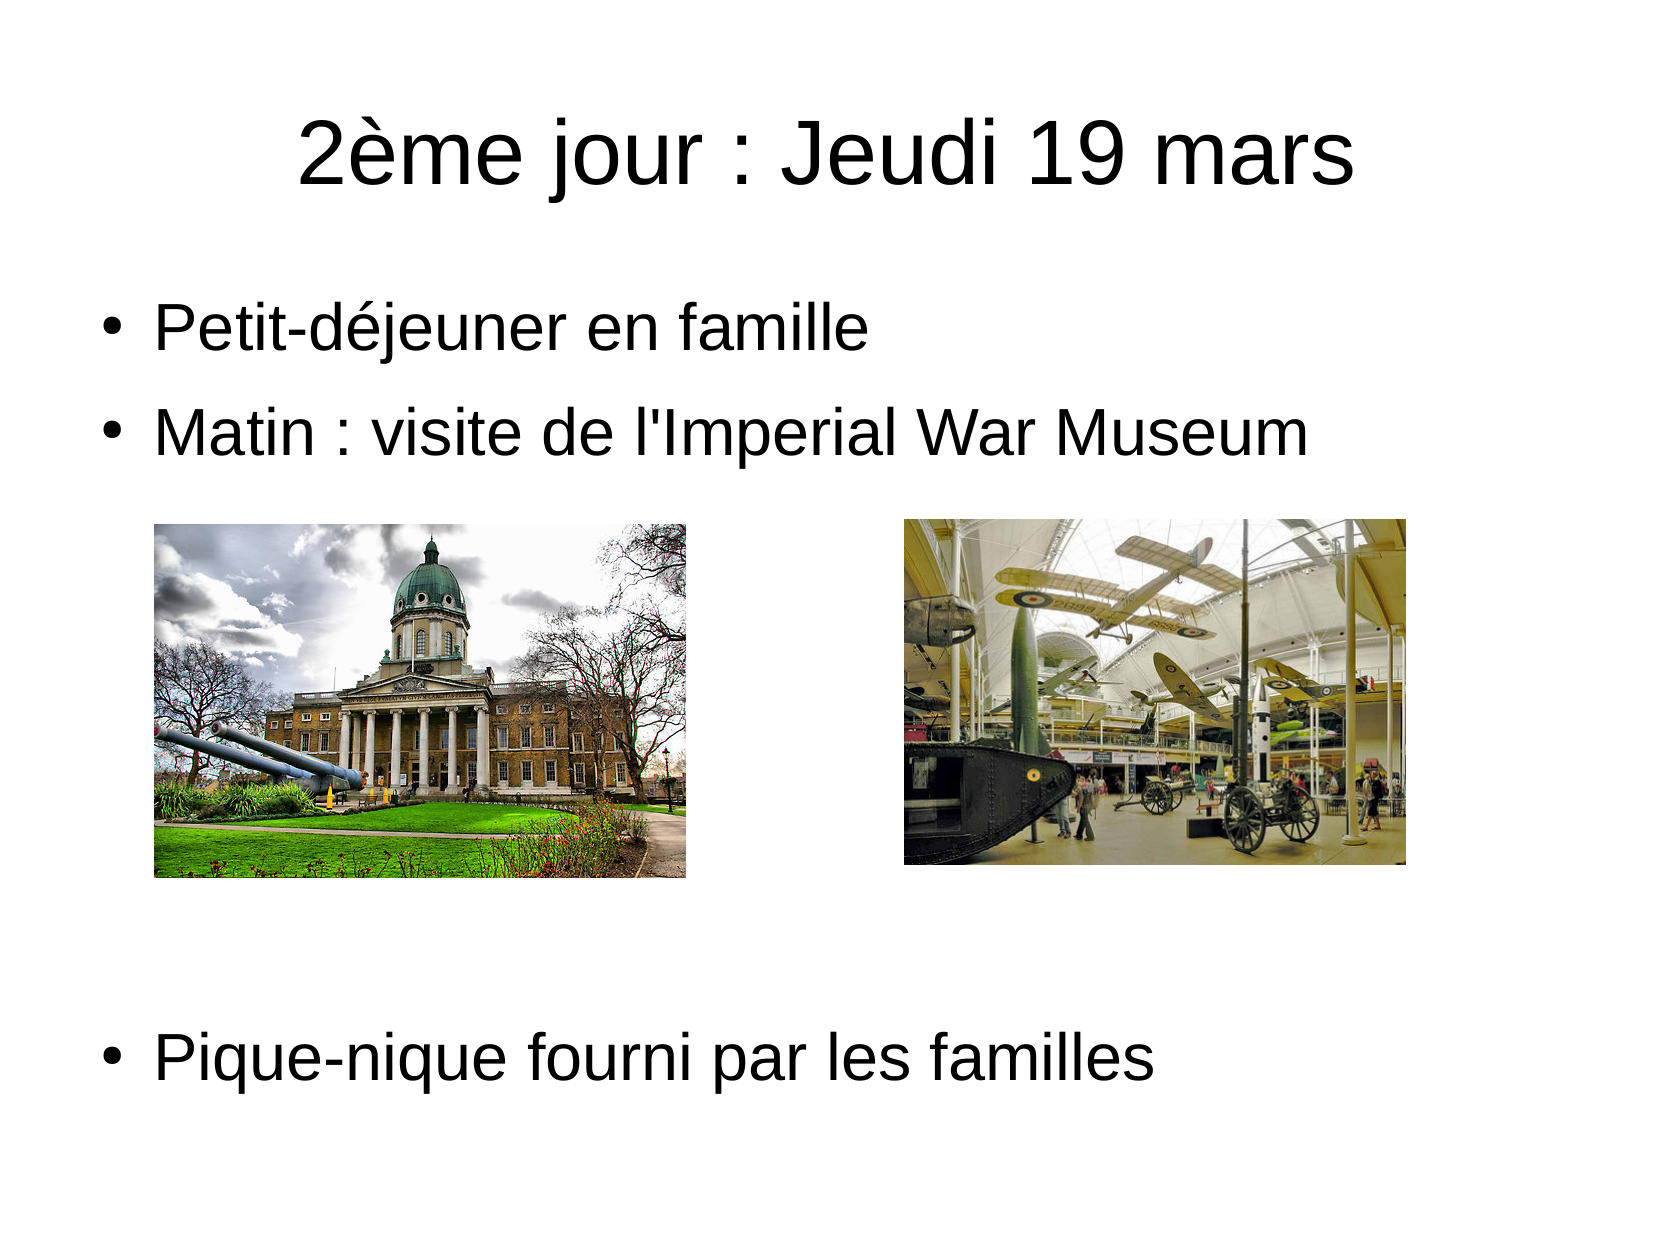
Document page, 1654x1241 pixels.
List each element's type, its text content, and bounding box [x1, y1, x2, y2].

list Petit-déjeuner en famille Matin : visite de l'Imperial War Museum Pique-nique fourni par les familles [82, 290, 1571, 1241]
picture [154, 524, 686, 878]
title 2ème jour : Jeudi 19 mars [82, 49, 1571, 257]
picture [904, 519, 1406, 865]
